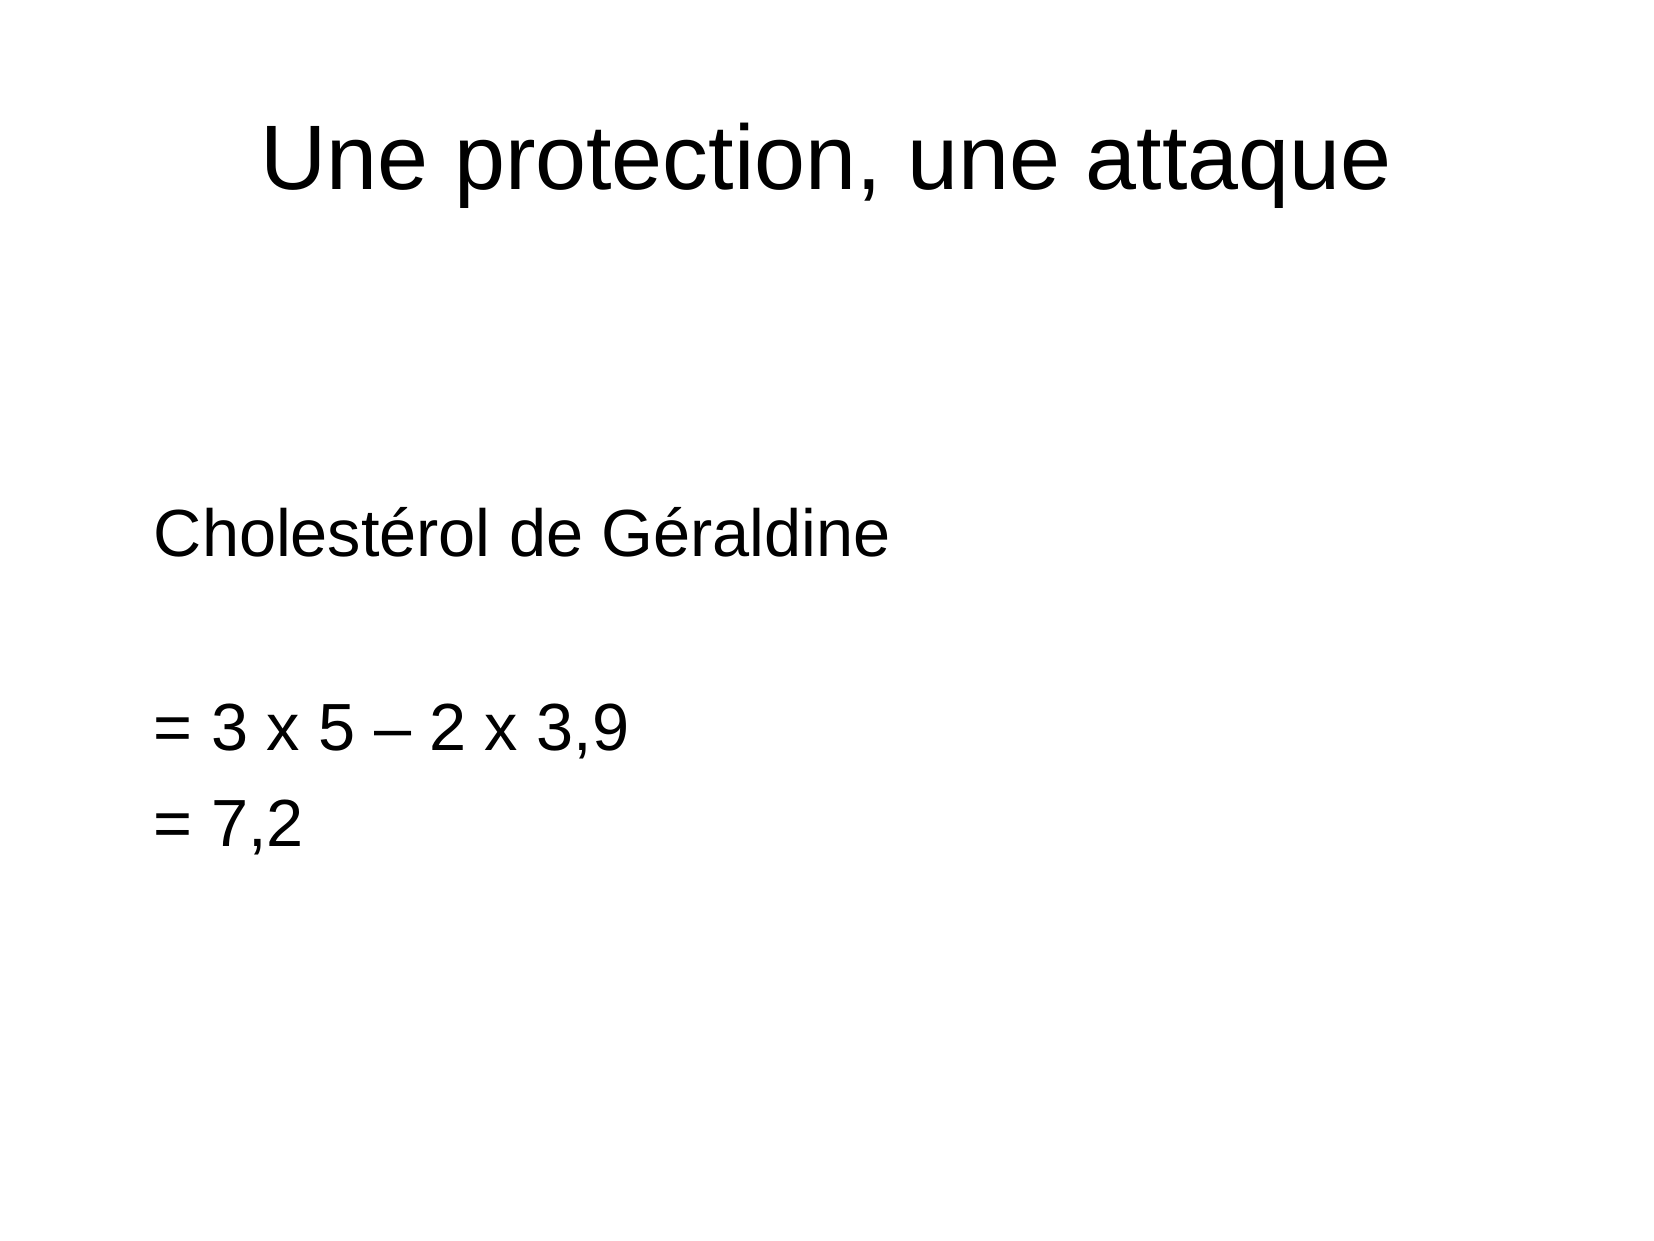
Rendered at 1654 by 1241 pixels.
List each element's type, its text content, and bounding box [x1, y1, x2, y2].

text_box Une protection, une attaque [82, 49, 1571, 257]
text_box Cholestérol de Géraldine = 3 x 5 – 2 x 3,9 = 7,2 [82, 289, 1571, 1108]
